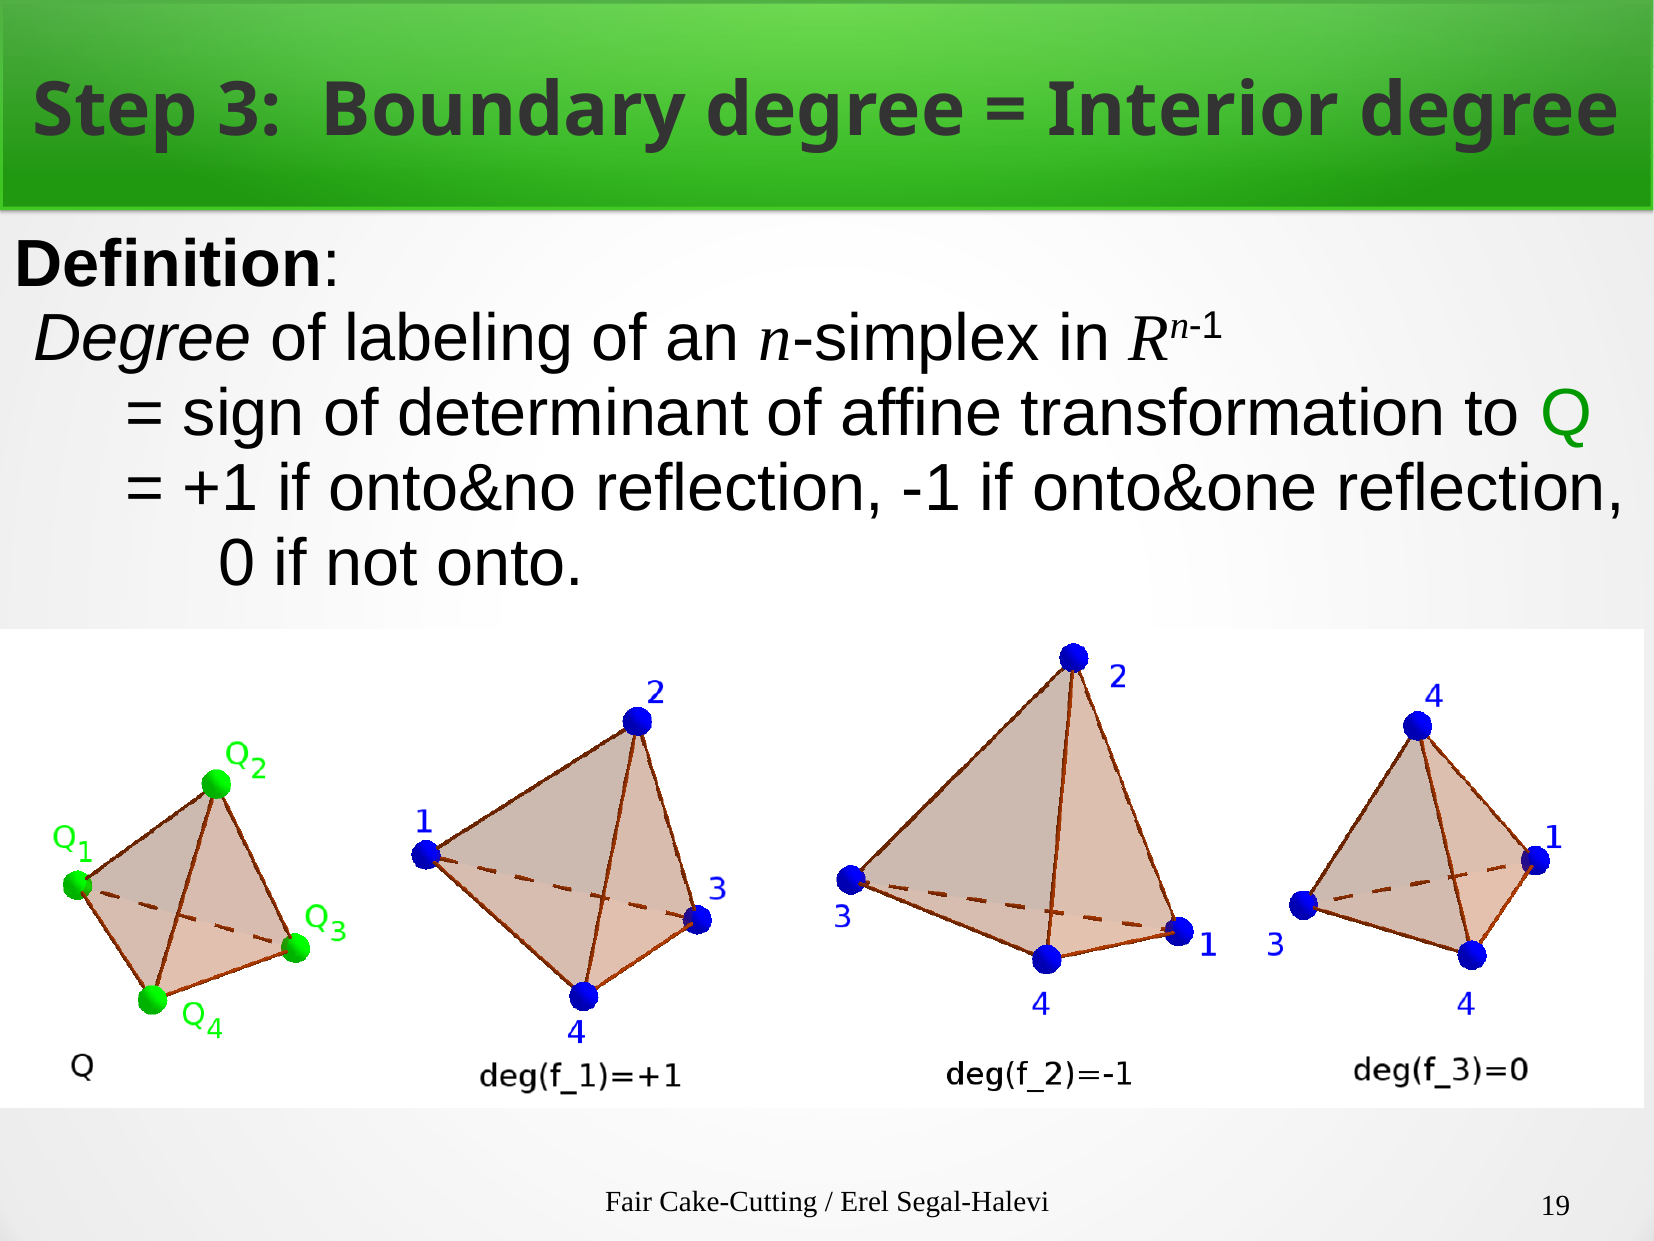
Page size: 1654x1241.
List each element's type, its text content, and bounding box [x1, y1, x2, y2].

picture [0, 629, 1644, 1108]
title Step 3: Boundary degree = Interior degree [0, 0, 1654, 218]
text_box Definition: Degree of labeling of an n-simplex in Rn-1 = sign of determinant of affine transformation to Q = +1 if onto&no reflection, -1 if onto&one reflection, 0 if not onto. [0, 218, 1654, 608]
